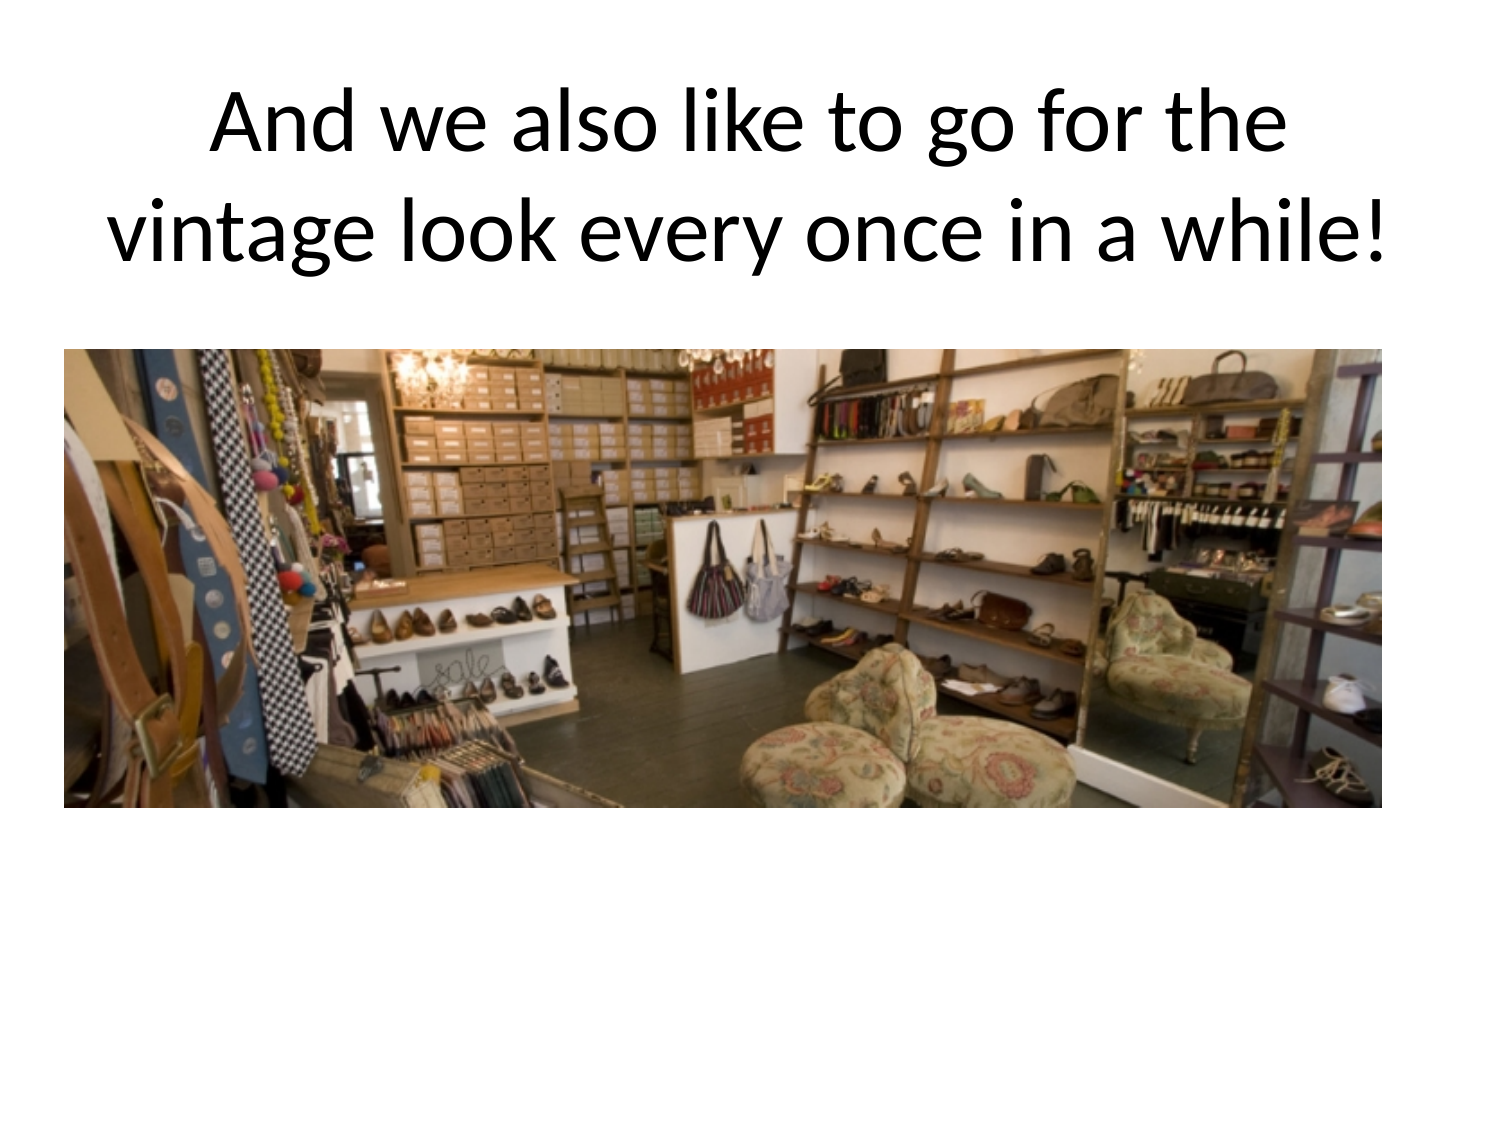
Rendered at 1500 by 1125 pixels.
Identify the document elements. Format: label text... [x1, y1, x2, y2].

title And we also like to go for the vintage look every once in a while! [75, 45, 1425, 288]
picture [64, 349, 1382, 808]
